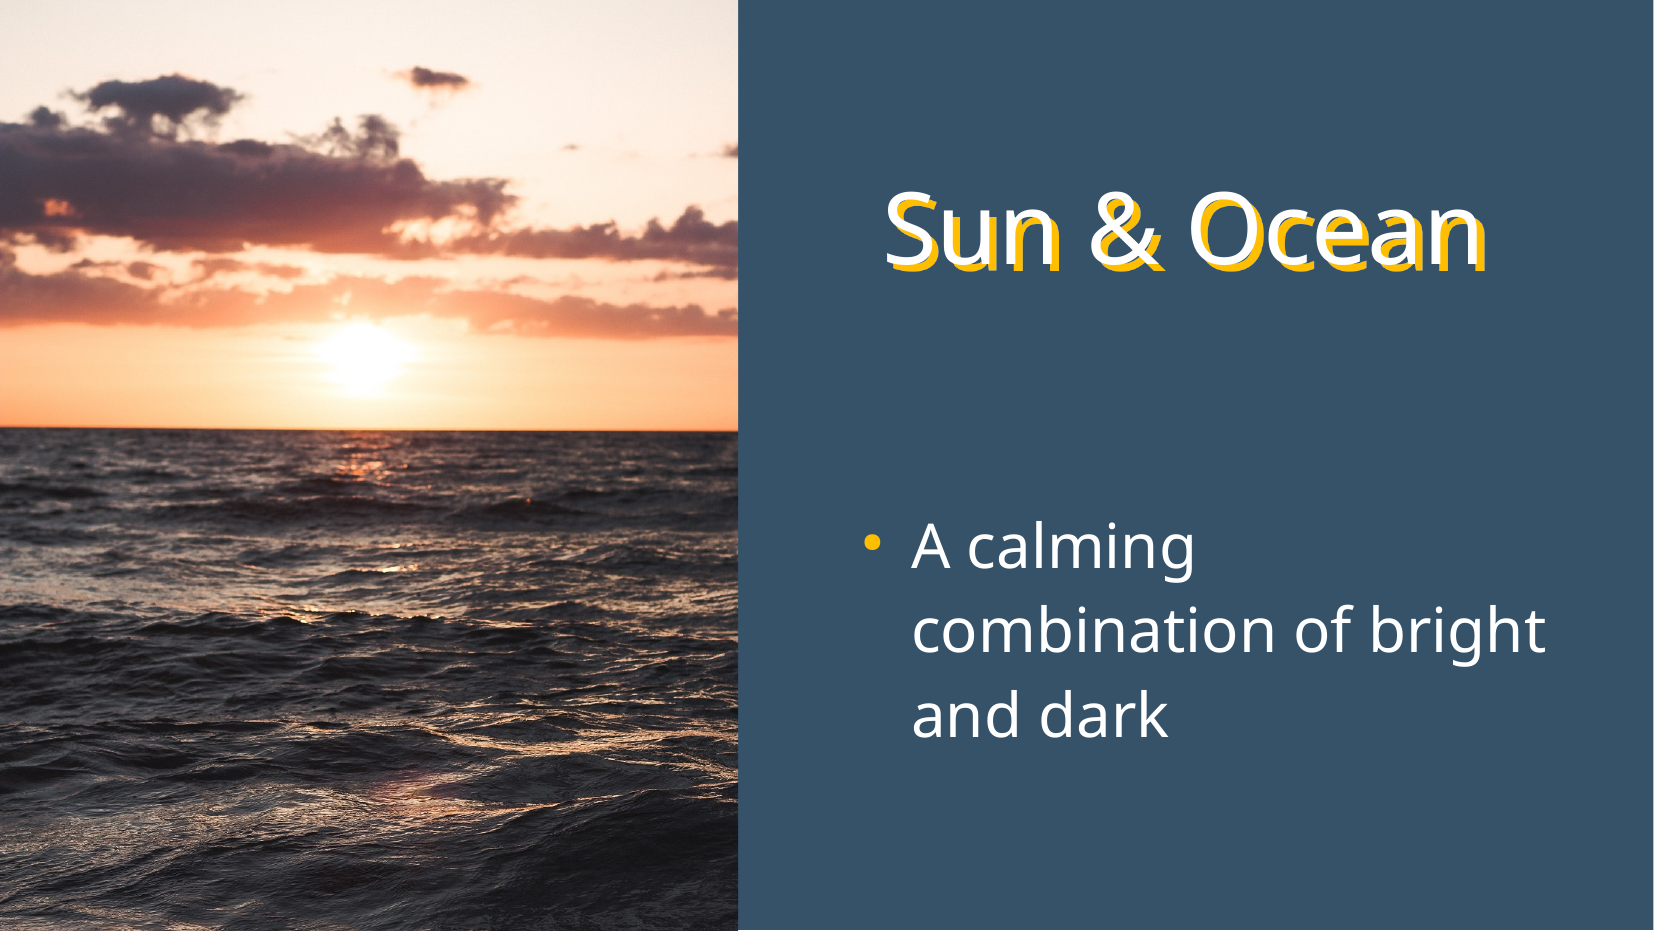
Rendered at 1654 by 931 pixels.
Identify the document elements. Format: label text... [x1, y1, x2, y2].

title Sun & Ocean [797, 81, 1571, 371]
list A calming combination of bright and dark [845, 501, 1572, 758]
picture [0, 0, 739, 931]
